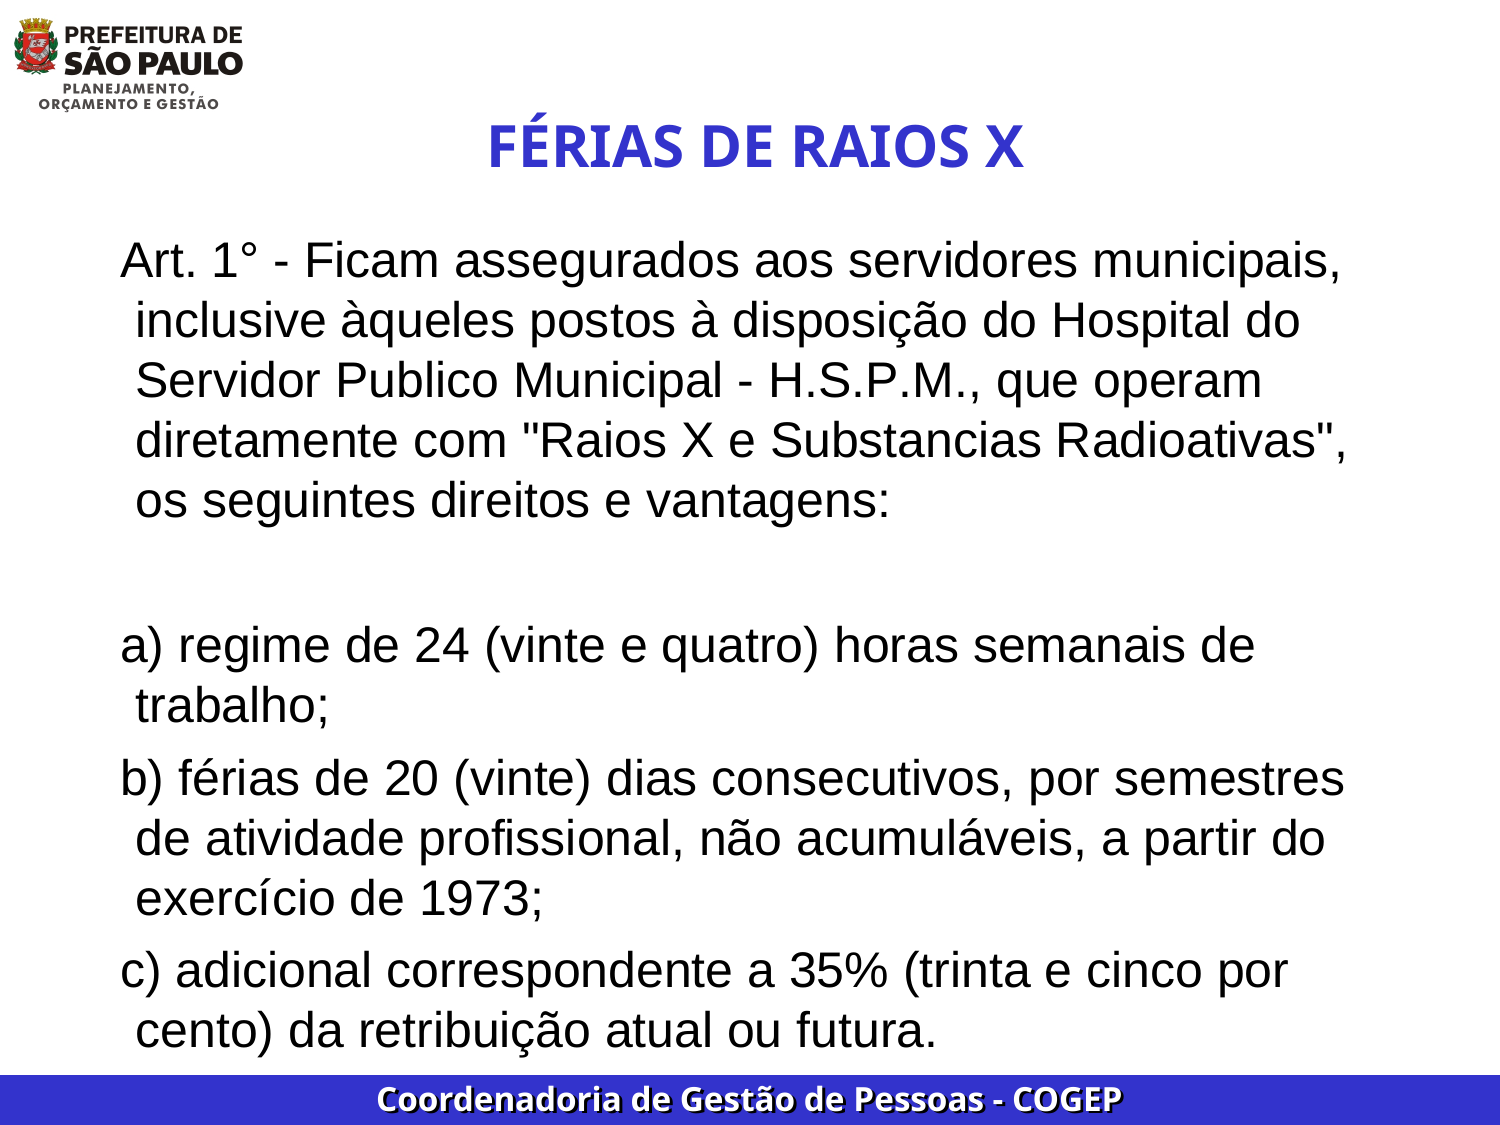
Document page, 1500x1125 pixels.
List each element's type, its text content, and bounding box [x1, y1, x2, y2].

title FÉRIAS DE RAIOS X [100, 101, 1412, 220]
subtitle Art. 1° - Ficam assegurados aos servidores municipais, inclusive àqueles postos à disposição do Hospital do Servidor Publico Municipal - H.S.P.M., que operam diretamente com "Raios X e Substancias Radioativas", os seguintes direitos e vantagens: a) regime de 24 (vinte e quatro) horas semanais de trabalho; b) férias de 20 (vinte) dias consecutivos, por semestres de atividade profissional, não acumuláveis, a partir do exercício de 1973; c) adicional correspondente a 35% (trinta e cinco por cento) da retribuição atual ou futura. [29, 220, 1436, 1062]
